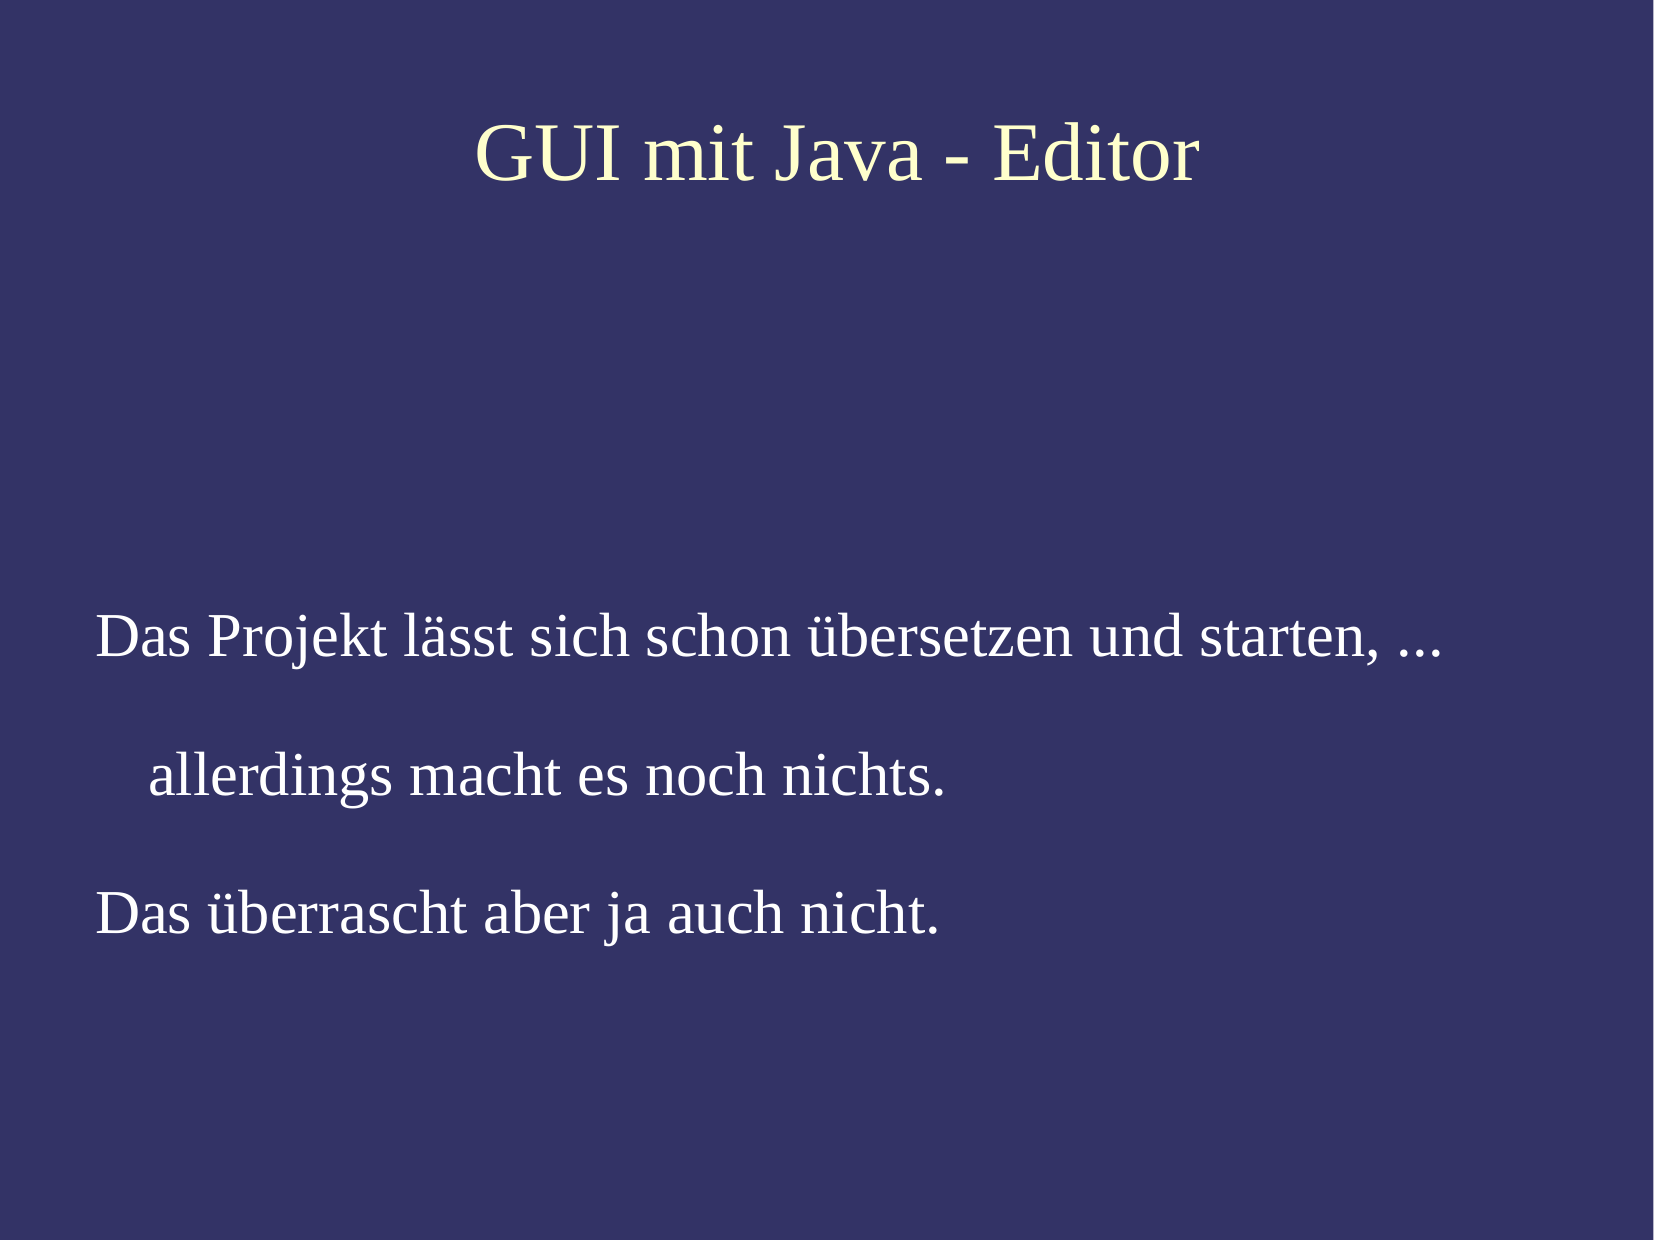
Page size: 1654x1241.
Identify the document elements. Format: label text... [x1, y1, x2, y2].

list Das Projekt lässt sich schon übersetzen und starten, ... allerdings macht es noch nichts. Das überrascht aber ja auch nicht. [77, 531, 1579, 882]
title GUI mit Java - Editor [54, 44, 1622, 260]
